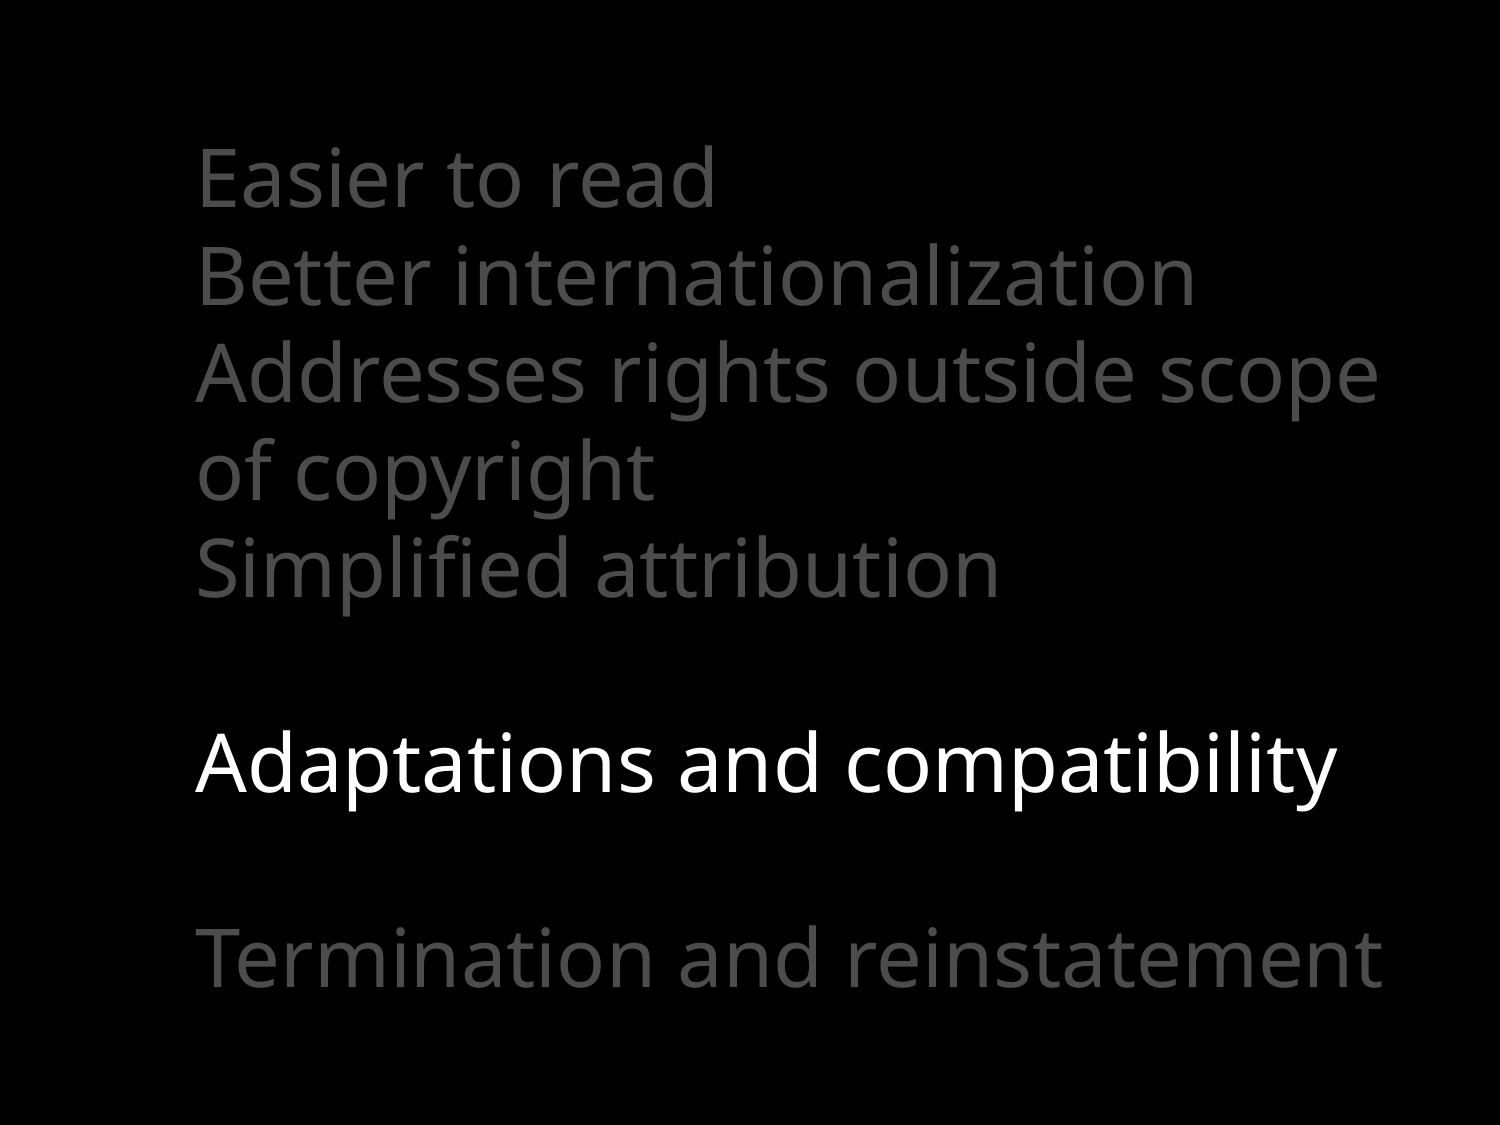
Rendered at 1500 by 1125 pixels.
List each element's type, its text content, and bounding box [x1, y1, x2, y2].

text_box Easier to read Better internationalization Addresses rights outside scope of copyright Simplified attribution Adaptations and compatibility Termination and reinstatement [144, 444, 1475, 686]
